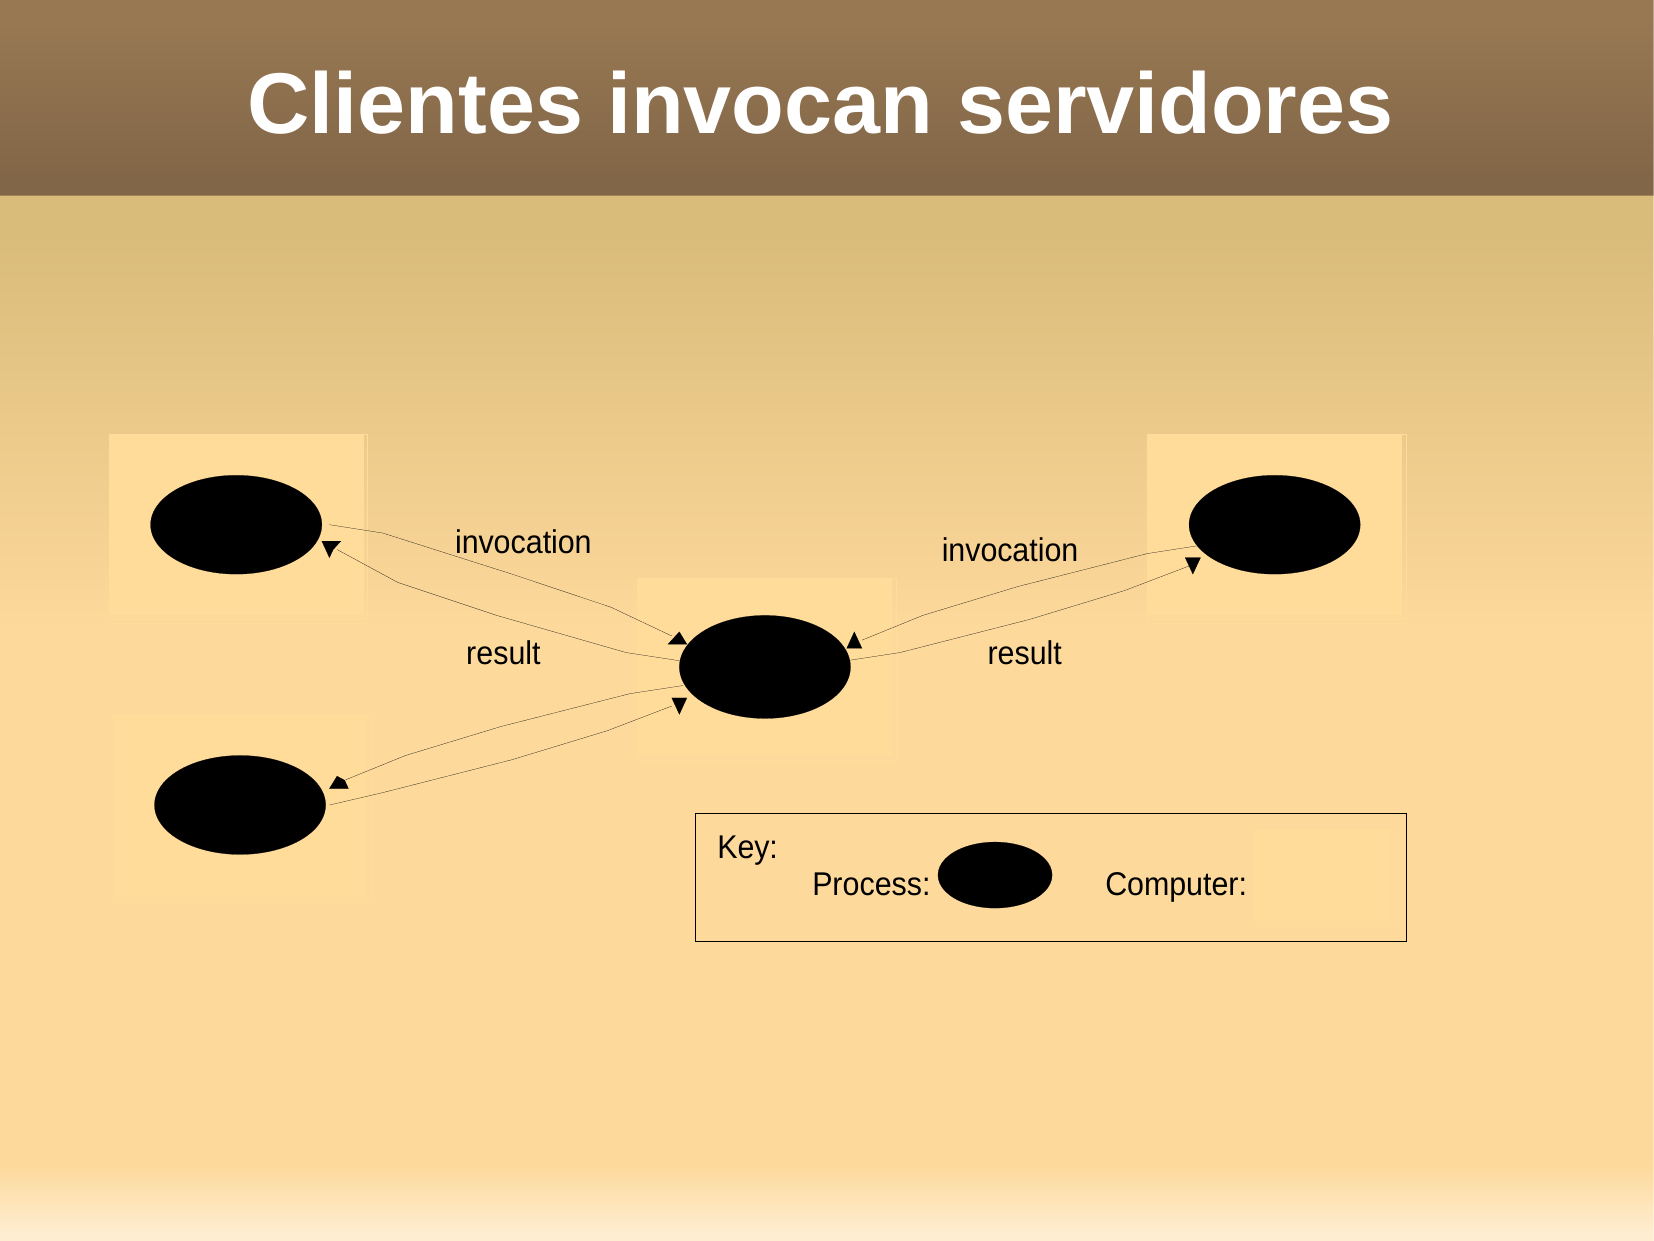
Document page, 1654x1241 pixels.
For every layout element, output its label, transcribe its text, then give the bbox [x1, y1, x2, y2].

title Clientes invocan servidores [76, 0, 1565, 208]
picture [0, 0, 1654, 1241]
